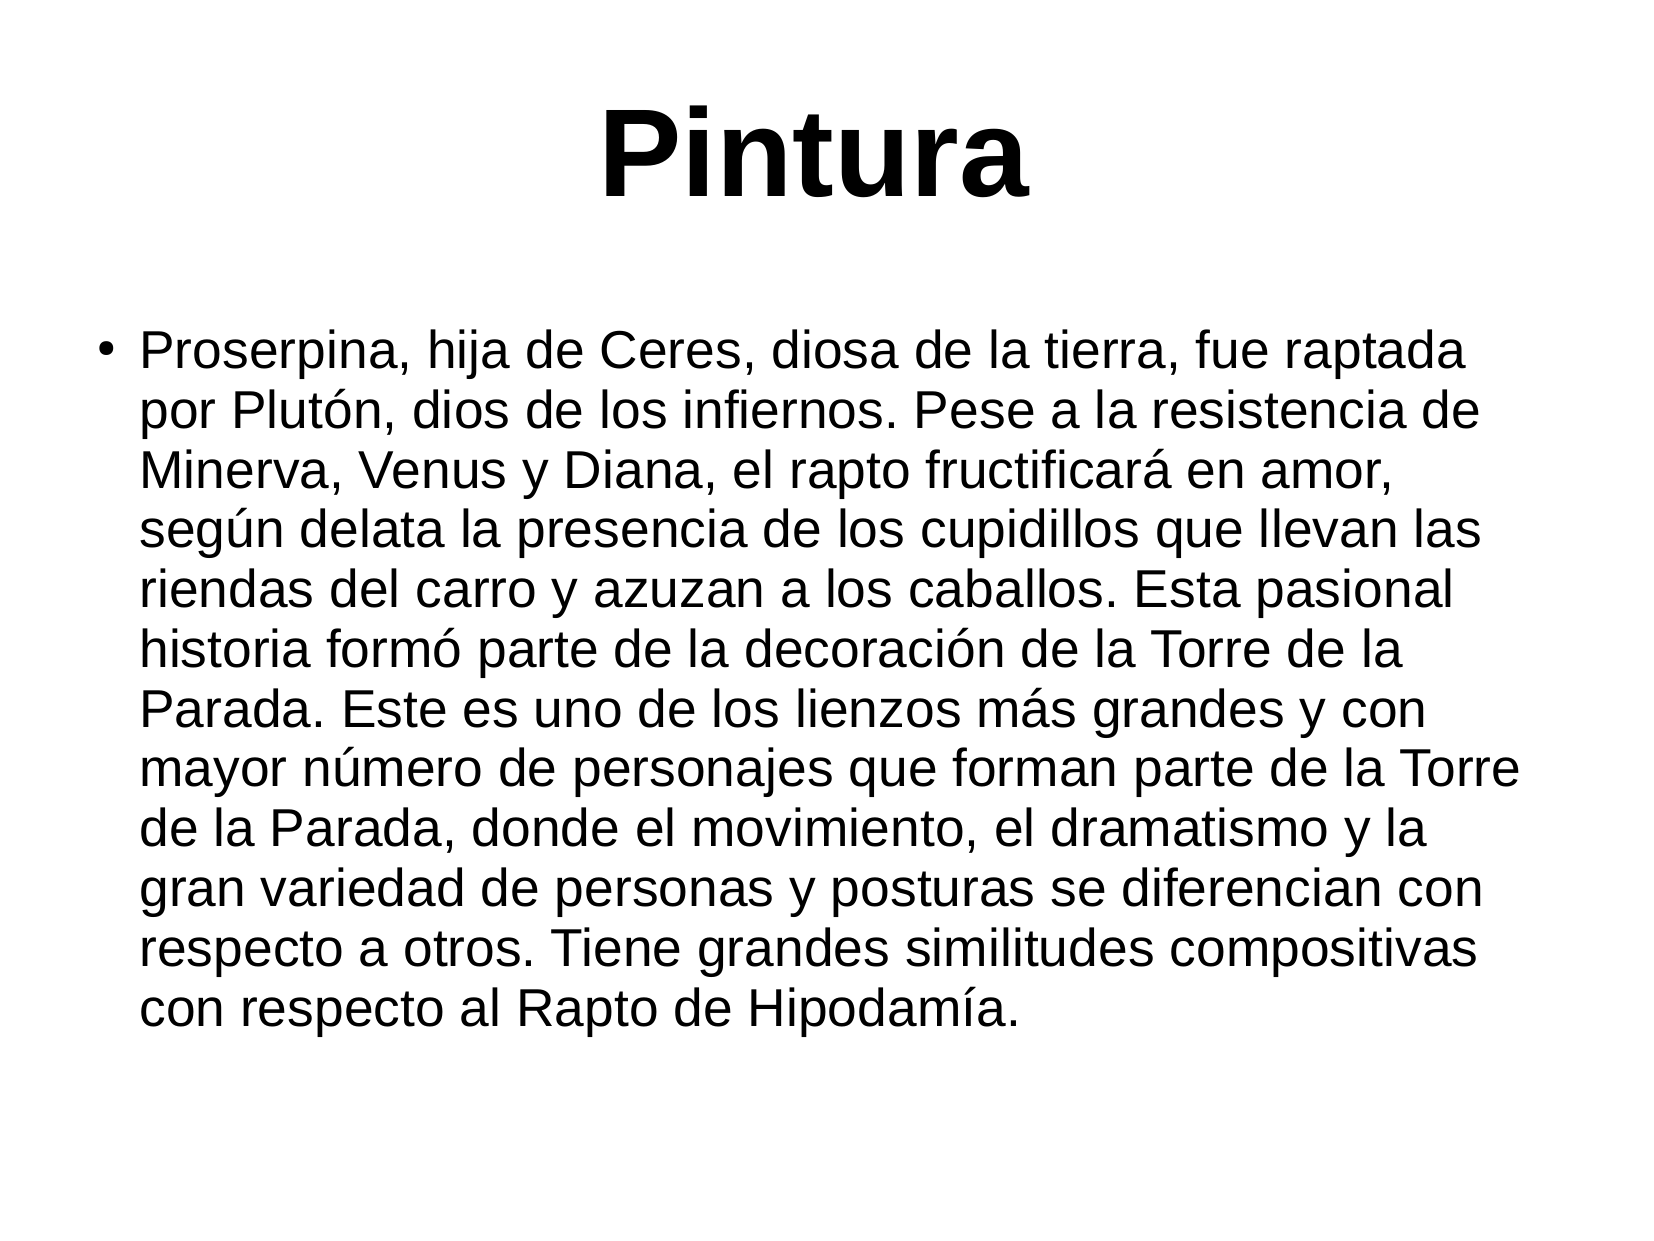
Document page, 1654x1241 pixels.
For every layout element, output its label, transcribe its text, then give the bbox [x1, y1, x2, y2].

title Pintura [82, 49, 1571, 257]
list Proserpina, hija de Ceres, diosa de la tierra, fue raptada por Plutón, dios de los infiernos. Pese a la resistencia de Minerva, Venus y Diana, el rapto fructificará en amor, según delata la presencia de los cupidillos que llevan las riendas del carro y azuzan a los caballos. Esta pasional historia formó parte de la decoración de la Torre de la Parada. Este es uno de los lienzos más grandes y con mayor número de personajes que forman parte de la Torre de la Parada, donde el movimiento, el dramatismo y la gran variedad de personas y posturas se diferencian con respecto a otros. Tiene grandes similitudes compositivas con respecto al Rapto de Hipodamía. [82, 320, 1538, 1040]
